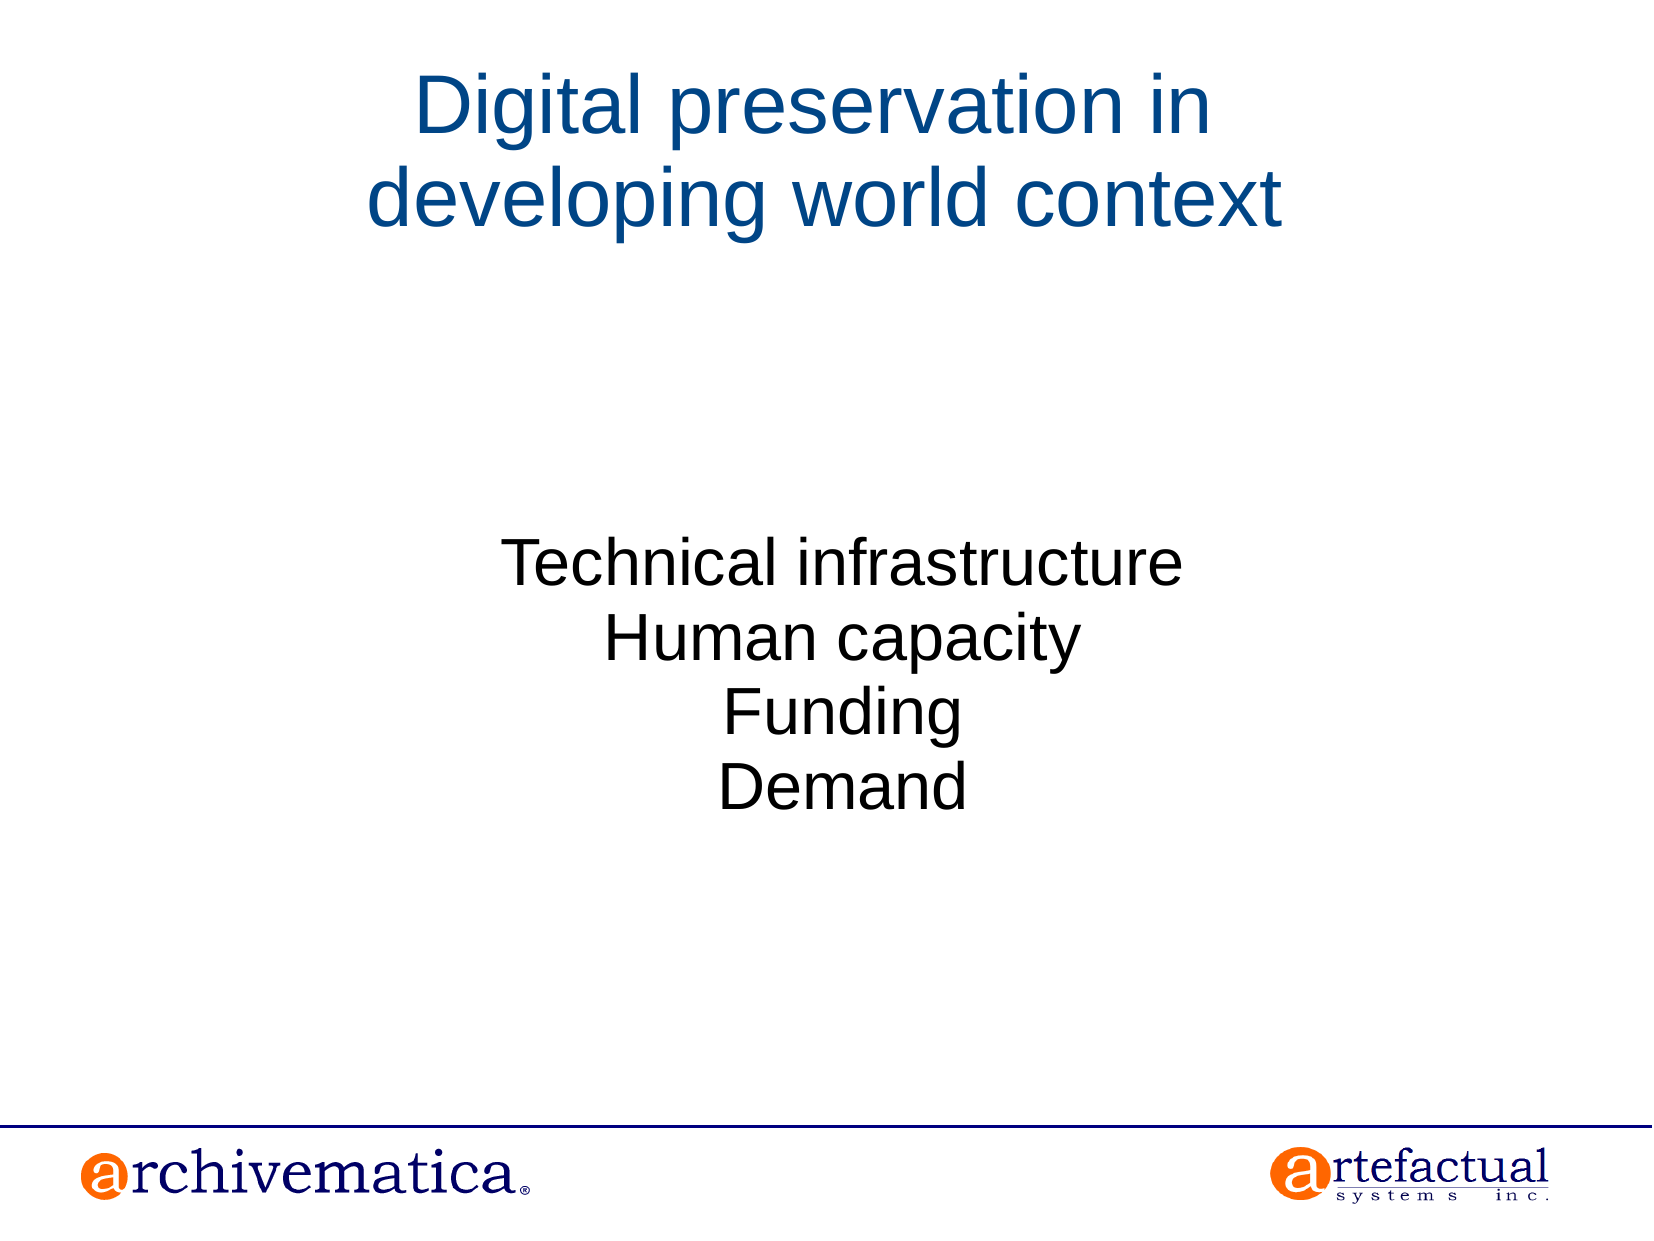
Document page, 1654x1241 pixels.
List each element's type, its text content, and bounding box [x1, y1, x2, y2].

subtitle Technical infrastructure Human capacity Funding Demand [118, 253, 1568, 1096]
picture [81, 1133, 531, 1216]
title Digital preservation in developing world context [82, 49, 1568, 254]
picture [1263, 1139, 1560, 1211]
